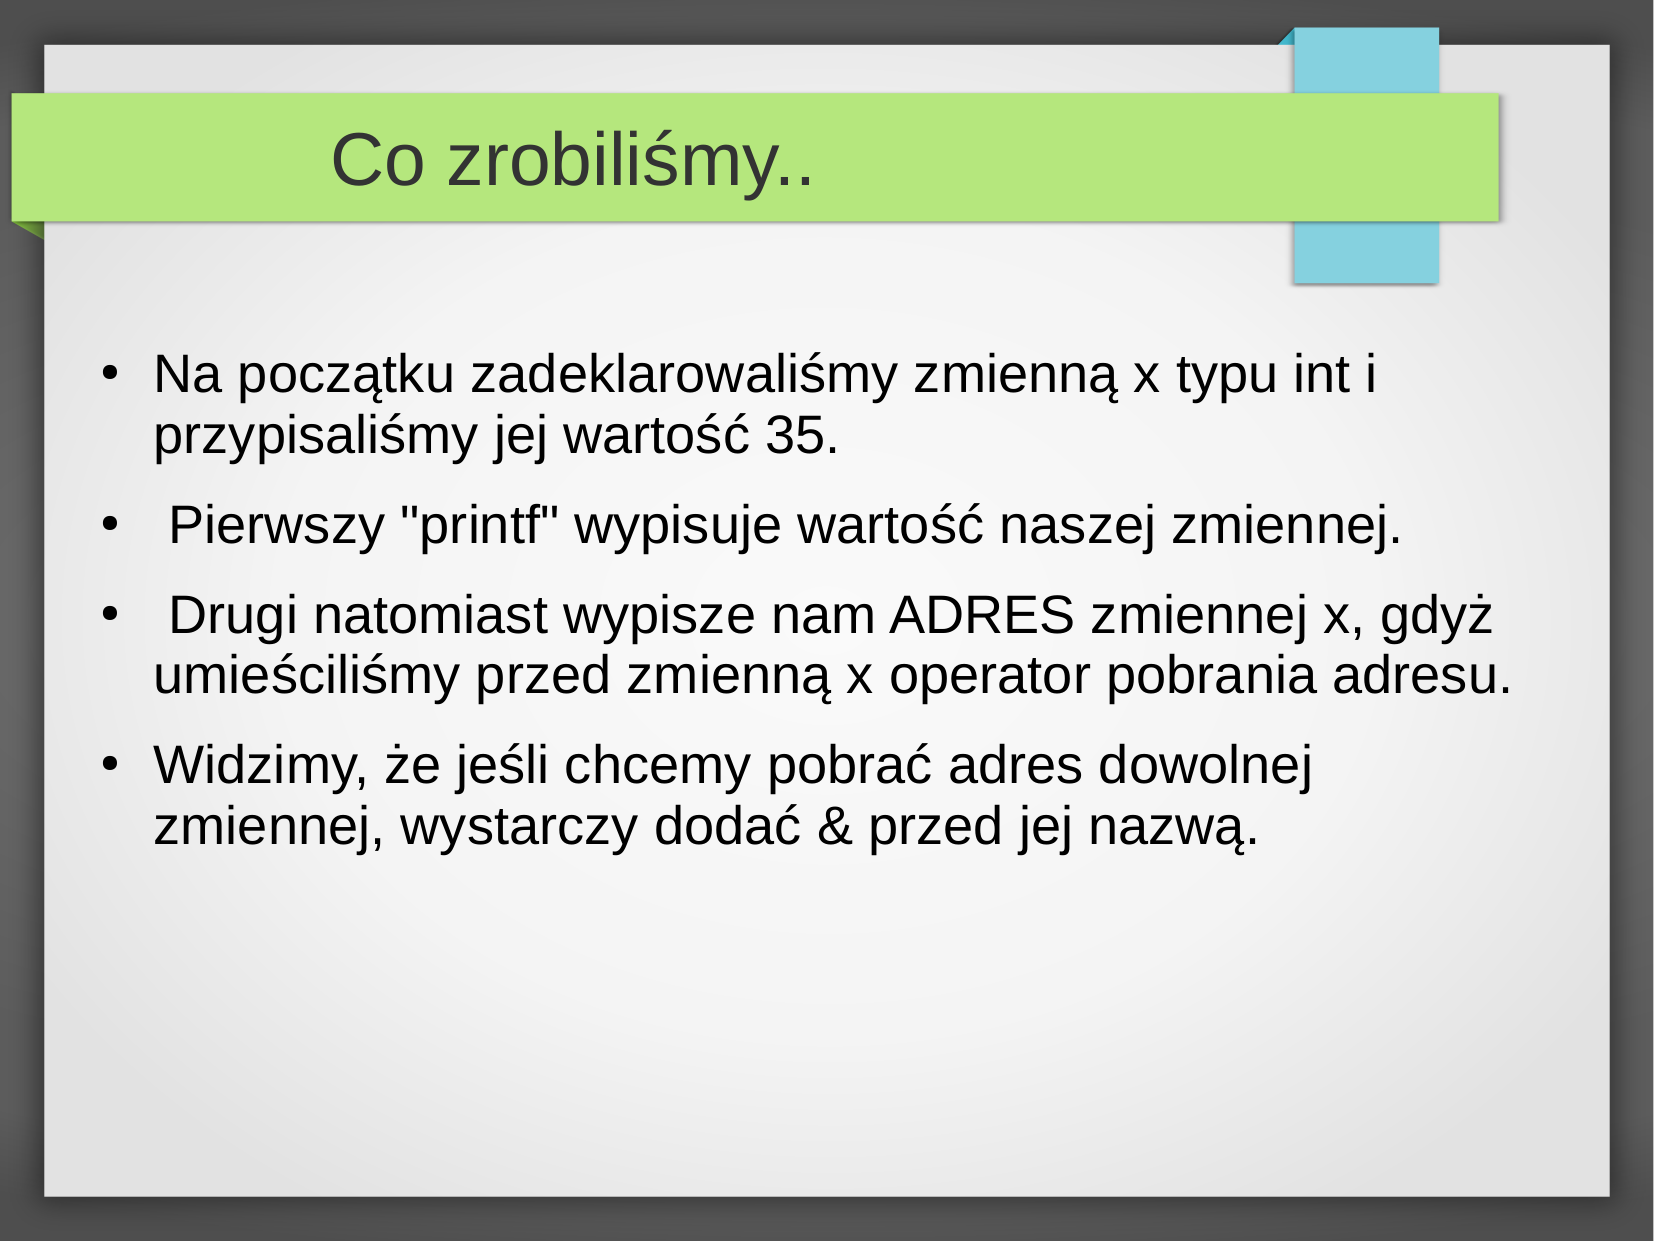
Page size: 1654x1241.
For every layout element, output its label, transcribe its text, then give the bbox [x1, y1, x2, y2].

picture [0, 0, 1654, 1241]
title Co zrobiliśmy.. [330, 106, 1229, 213]
list Na początku zadeklarowaliśmy zmienną x typu int i przypisaliśmy jej wartość 35. Pierwszy "printf" wypisuje wartość naszej zmiennej. Drugi natomiast wypisze nam ADRES zmiennej x, gdyż umieściliśmy przed zmienną x operator pobrania adresu. Widzimy, że jeśli chcemy pobrać adres dowolnej zmiennej, wystarczy dodać & przed jej nazwą. [82, 343, 1538, 1063]
